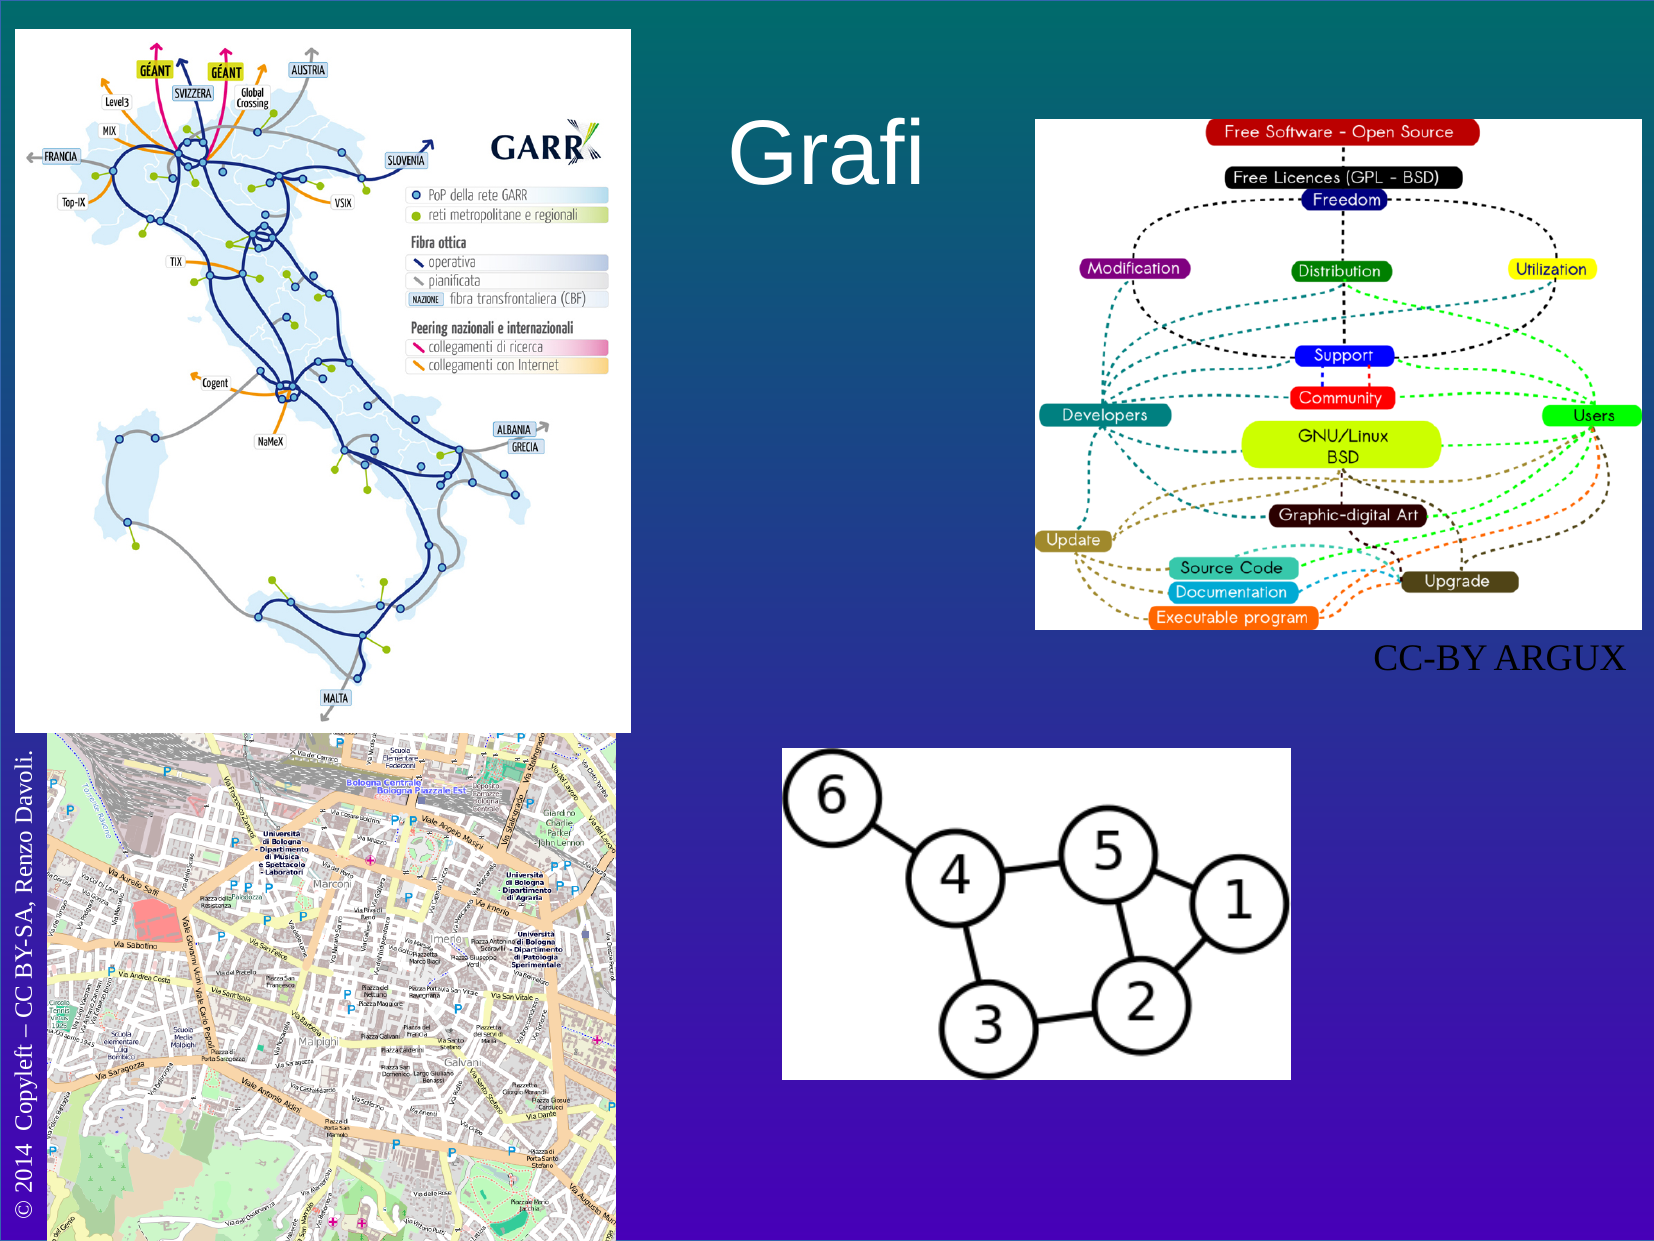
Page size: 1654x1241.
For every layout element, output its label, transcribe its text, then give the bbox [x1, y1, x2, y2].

picture [782, 748, 1291, 1081]
picture [15, 29, 631, 1241]
text_box CC-BY ARGUX [1358, 630, 1642, 691]
picture [1035, 119, 1642, 631]
title Grafi [631, 49, 1571, 257]
